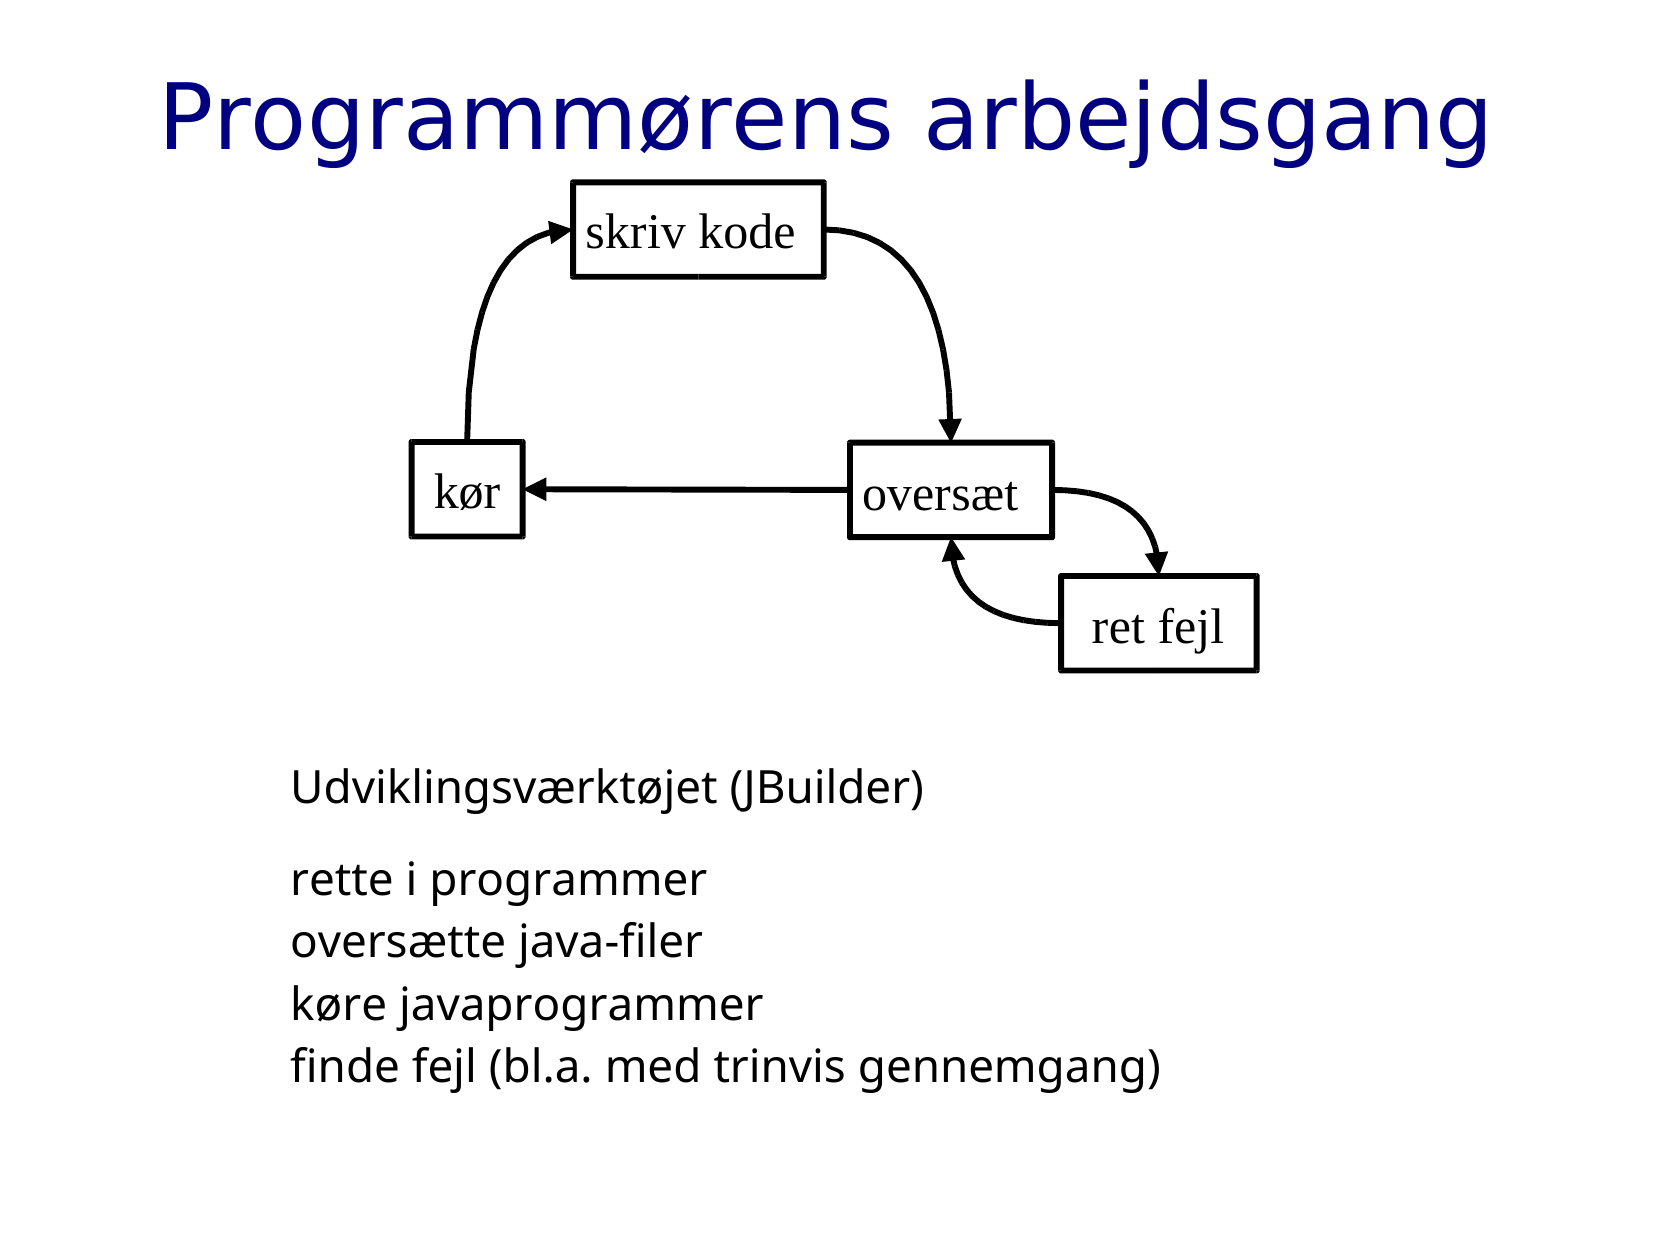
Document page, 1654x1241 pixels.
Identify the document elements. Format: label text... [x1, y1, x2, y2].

text_box Udviklingsværktøjet (JBuilder) rette i programmer oversætte java-filer køre javaprogrammer finde fejl (bl.a. med trinvis gennemgang) [254, 754, 1357, 1104]
chart [218, 175, 1394, 707]
title Programmørens arbejdsgang [105, 14, 1549, 222]
